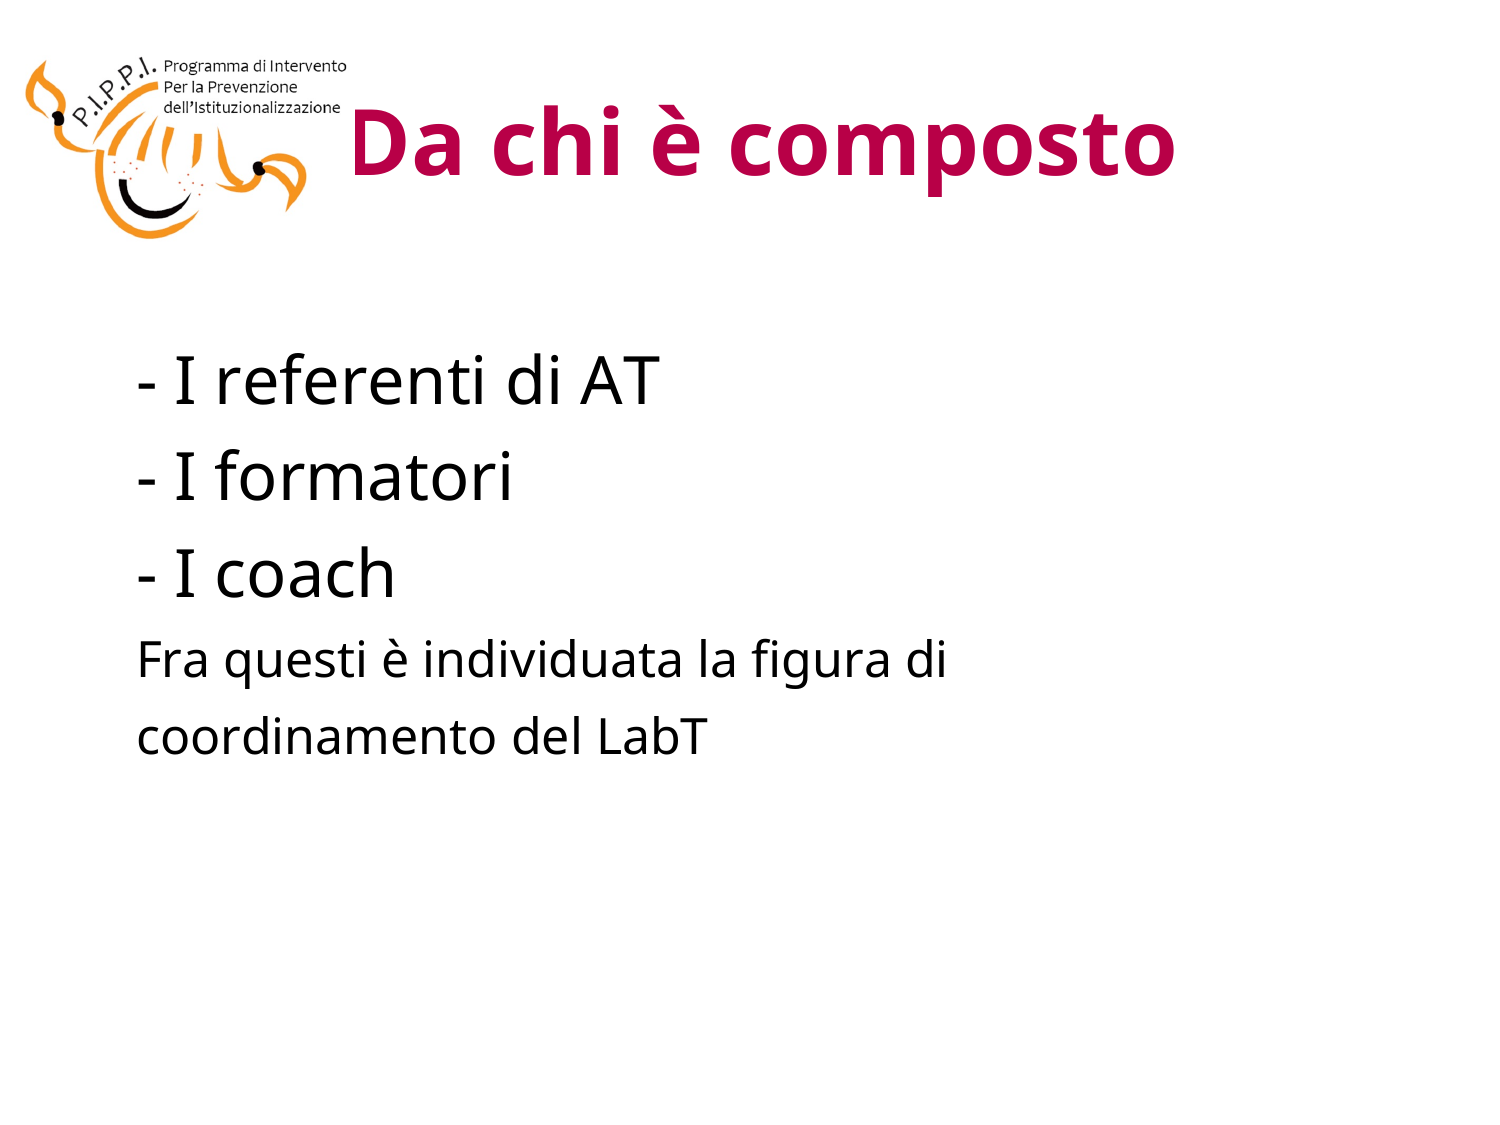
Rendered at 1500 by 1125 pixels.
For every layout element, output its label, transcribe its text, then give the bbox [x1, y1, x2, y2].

title Da chi è composto [74, 20, 1424, 233]
picture [17, 30, 355, 273]
list - I referenti di AT - I formatori - I coach Fra questi è individuata la figura di coordinamento del LabT [118, 233, 1467, 975]
